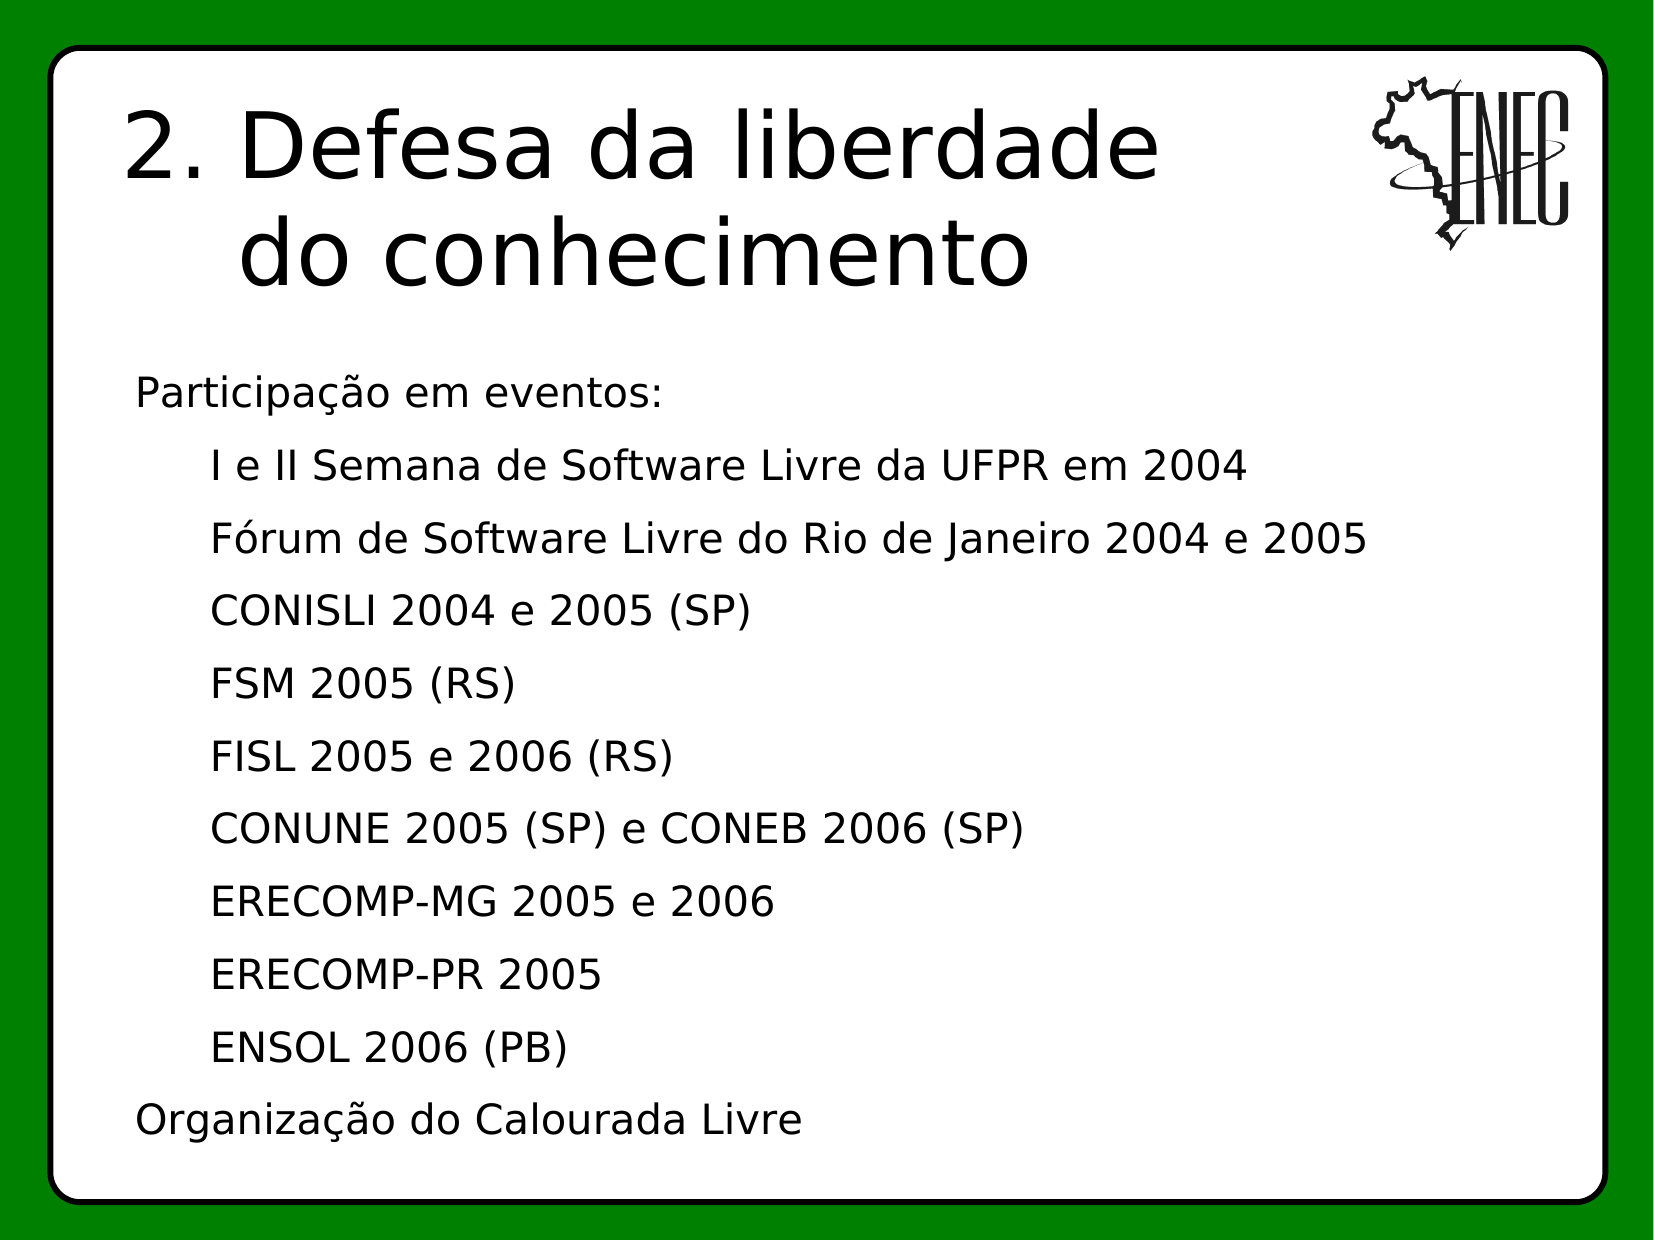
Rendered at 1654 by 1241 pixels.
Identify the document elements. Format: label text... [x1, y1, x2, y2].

list Participação em eventos: I e II Semana de Software Livre da UFPR em 2004 Fórum de Software Livre do Rio de Janeiro 2004 e 2005 CONISLI 2004 e 2005 (SP) FSM 2005 (RS) FISL 2005 e 2006 (RS) CONUNE 2005 (SP) e CONEB 2006 (SP) ERECOMP-MG 2005 e 2006 ERECOMP-PR 2005 ENSOL 2006 (PB) Organização do Calourada Livre [121, 344, 1534, 1127]
title 2. Defesa da liberdade do conhecimento [121, 93, 1534, 308]
picture [1367, 71, 1574, 273]
